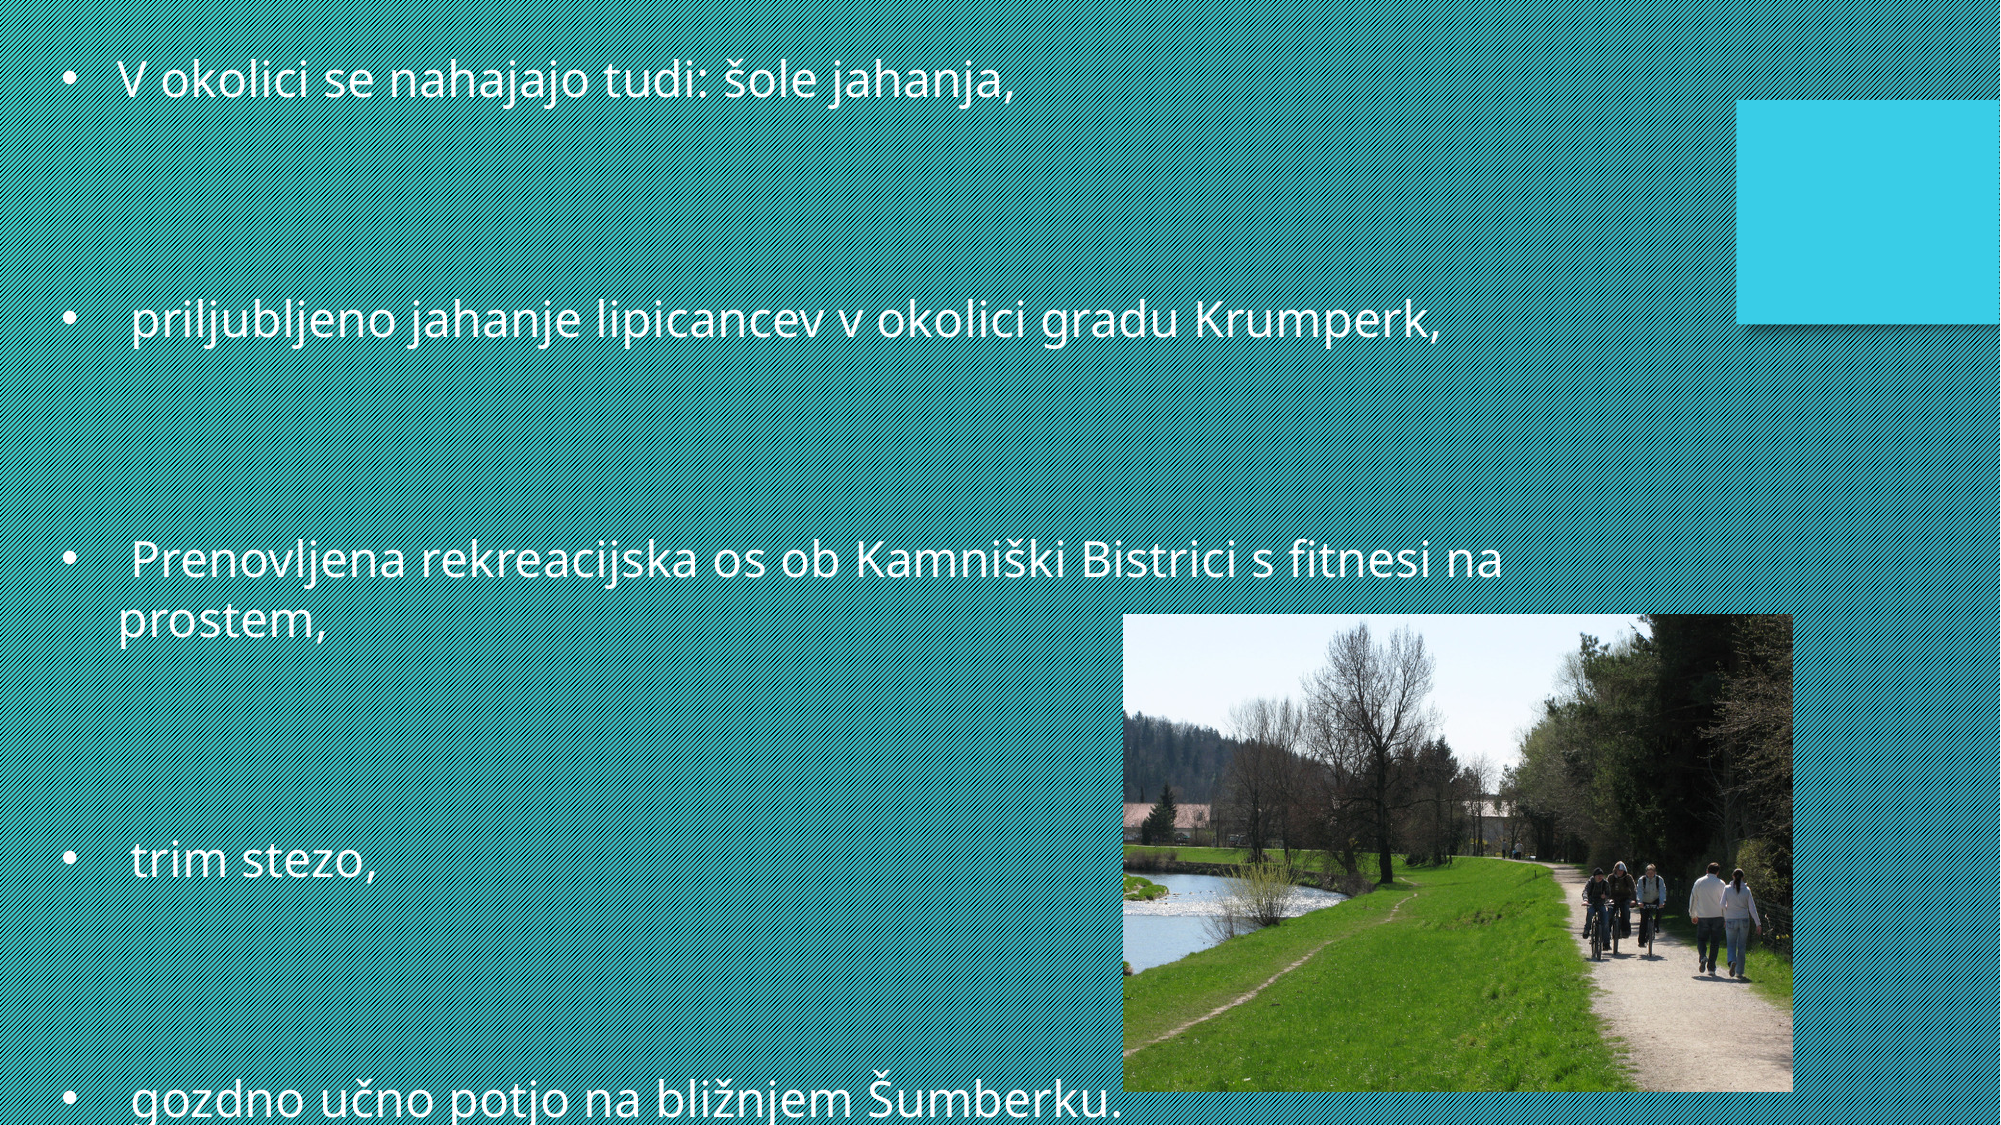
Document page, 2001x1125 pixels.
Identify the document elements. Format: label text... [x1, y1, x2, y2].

picture [0, 0, 2000, 1125]
text_box V okolici se nahajajo tudi: šole jahanja, priljubljeno jahanje lipicancev v okolici gradu Krumperk, Prenovljena rekreacijska os ob Kamniški Bistrici s fitnesi na prostem, trim stezo, gozdno učno potjo na bližnjem Šumberku. [46, 40, 1724, 1125]
